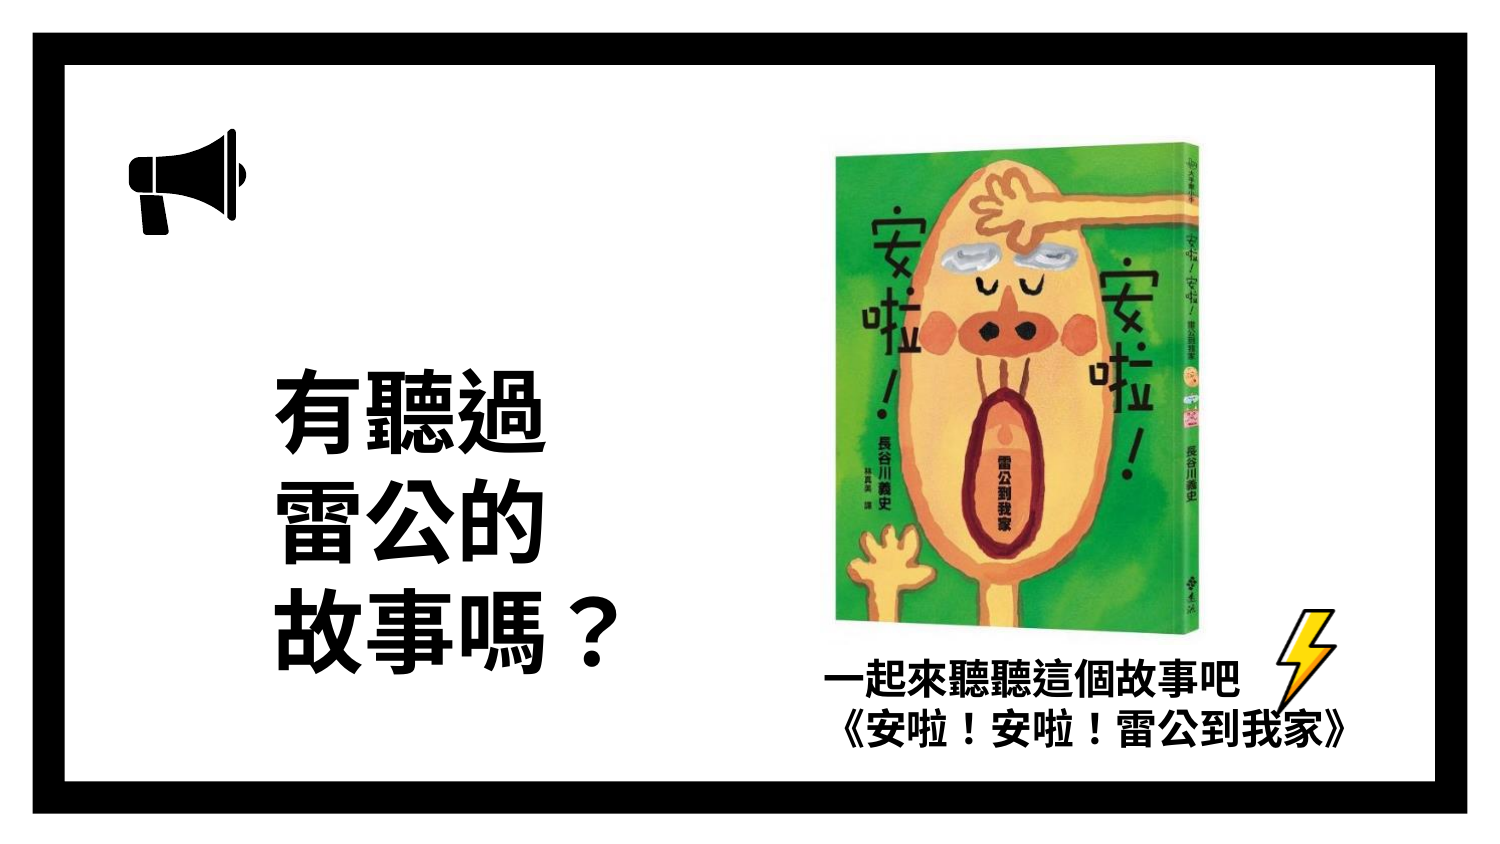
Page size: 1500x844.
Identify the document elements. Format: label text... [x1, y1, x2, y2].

title 有聽過 雷公的 故事嗎？ [257, 339, 680, 469]
text_box 一起來聽聽這個故事吧 《安啦！安啦！雷公到我家》 [809, 646, 1381, 761]
text_box [139, 195, 169, 235]
text_box [238, 162, 247, 187]
text_box [155, 134, 225, 215]
text_box [128, 156, 153, 193]
text_box [227, 128, 236, 221]
picture [820, 135, 1208, 645]
text_box [445, 539, 1454, 730]
